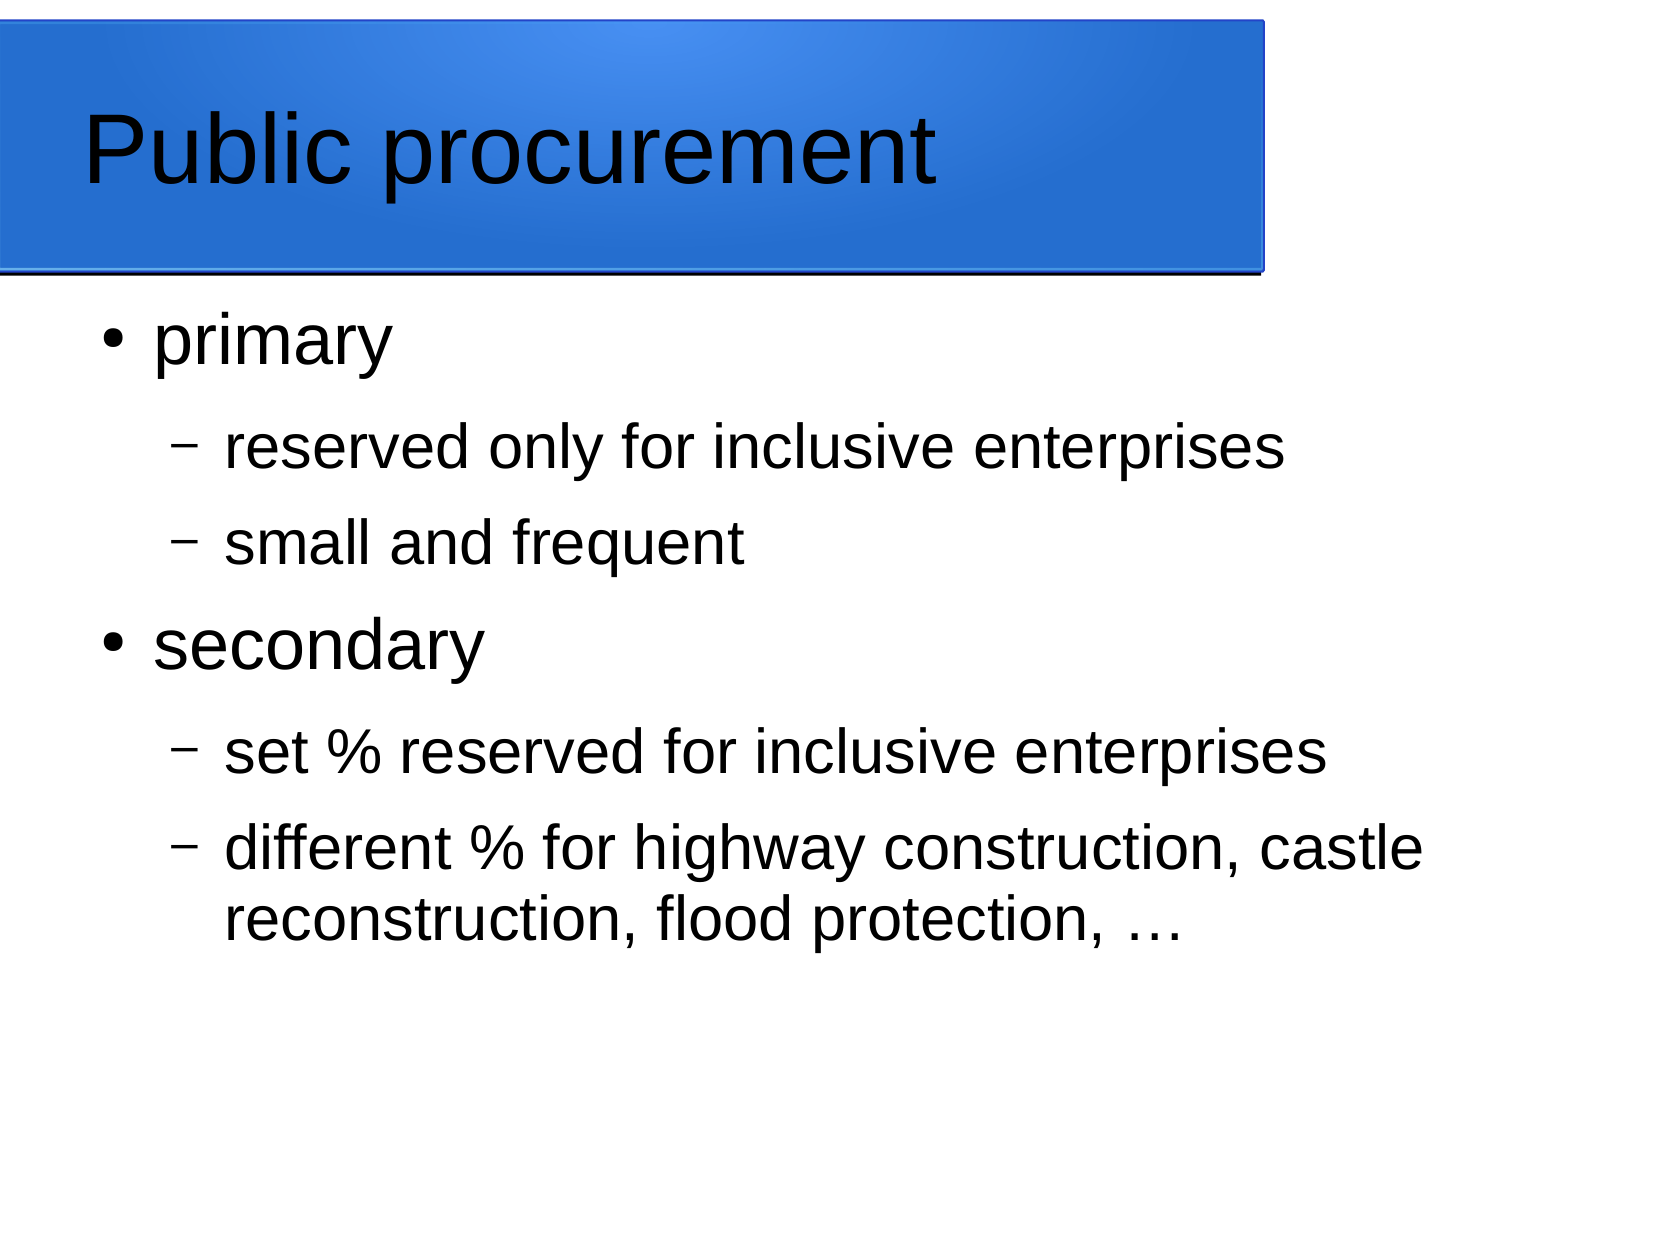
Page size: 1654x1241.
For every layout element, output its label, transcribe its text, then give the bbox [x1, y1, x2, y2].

list primary reserved only for inclusive enterprises small and frequent secondary set % reserved for inclusive enterprises different % for highway construction, castle reconstruction, flood protection, … [82, 299, 1571, 1019]
title Public procurement [82, 47, 1235, 252]
